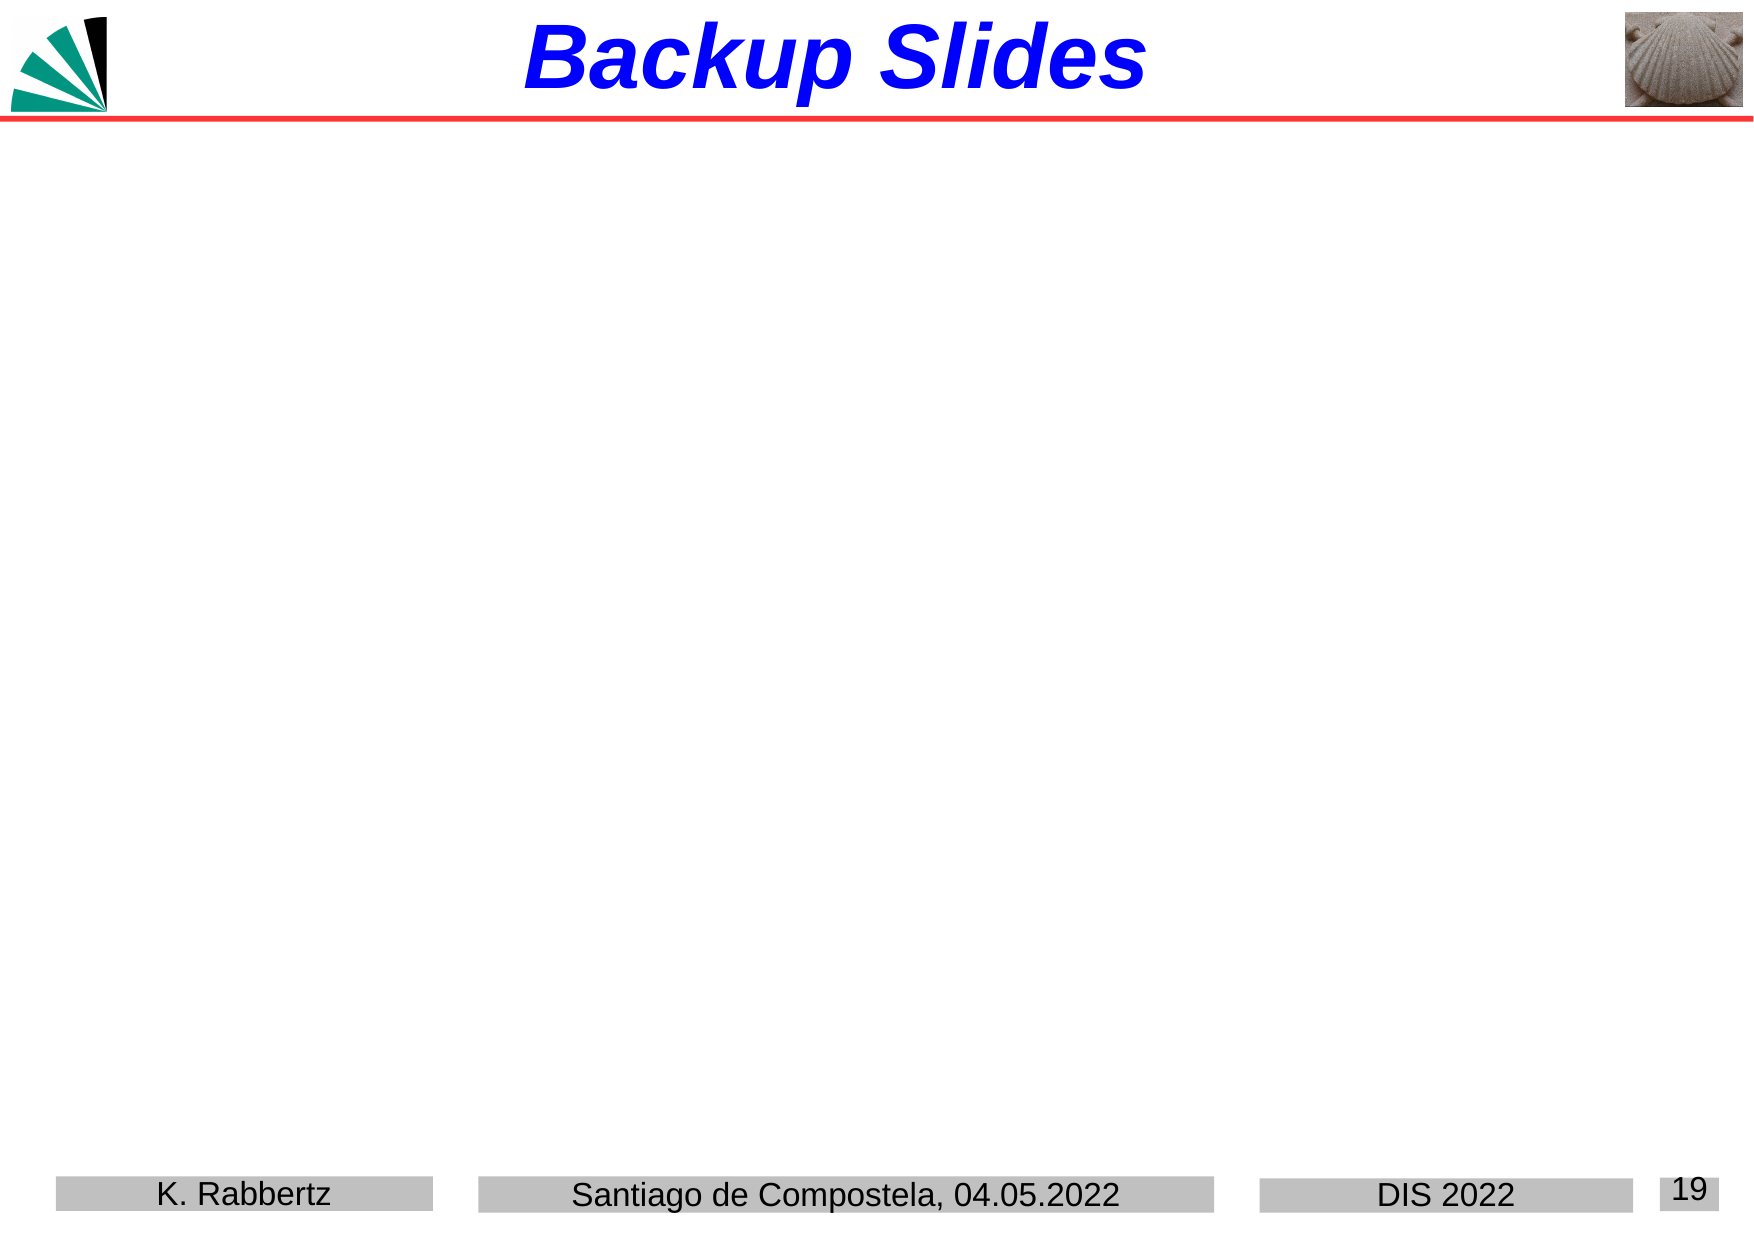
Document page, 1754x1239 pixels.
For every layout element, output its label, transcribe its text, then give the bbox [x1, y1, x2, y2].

picture [11, 17, 107, 113]
title Backup Slides [129, 0, 1545, 114]
picture [1625, 12, 1743, 107]
